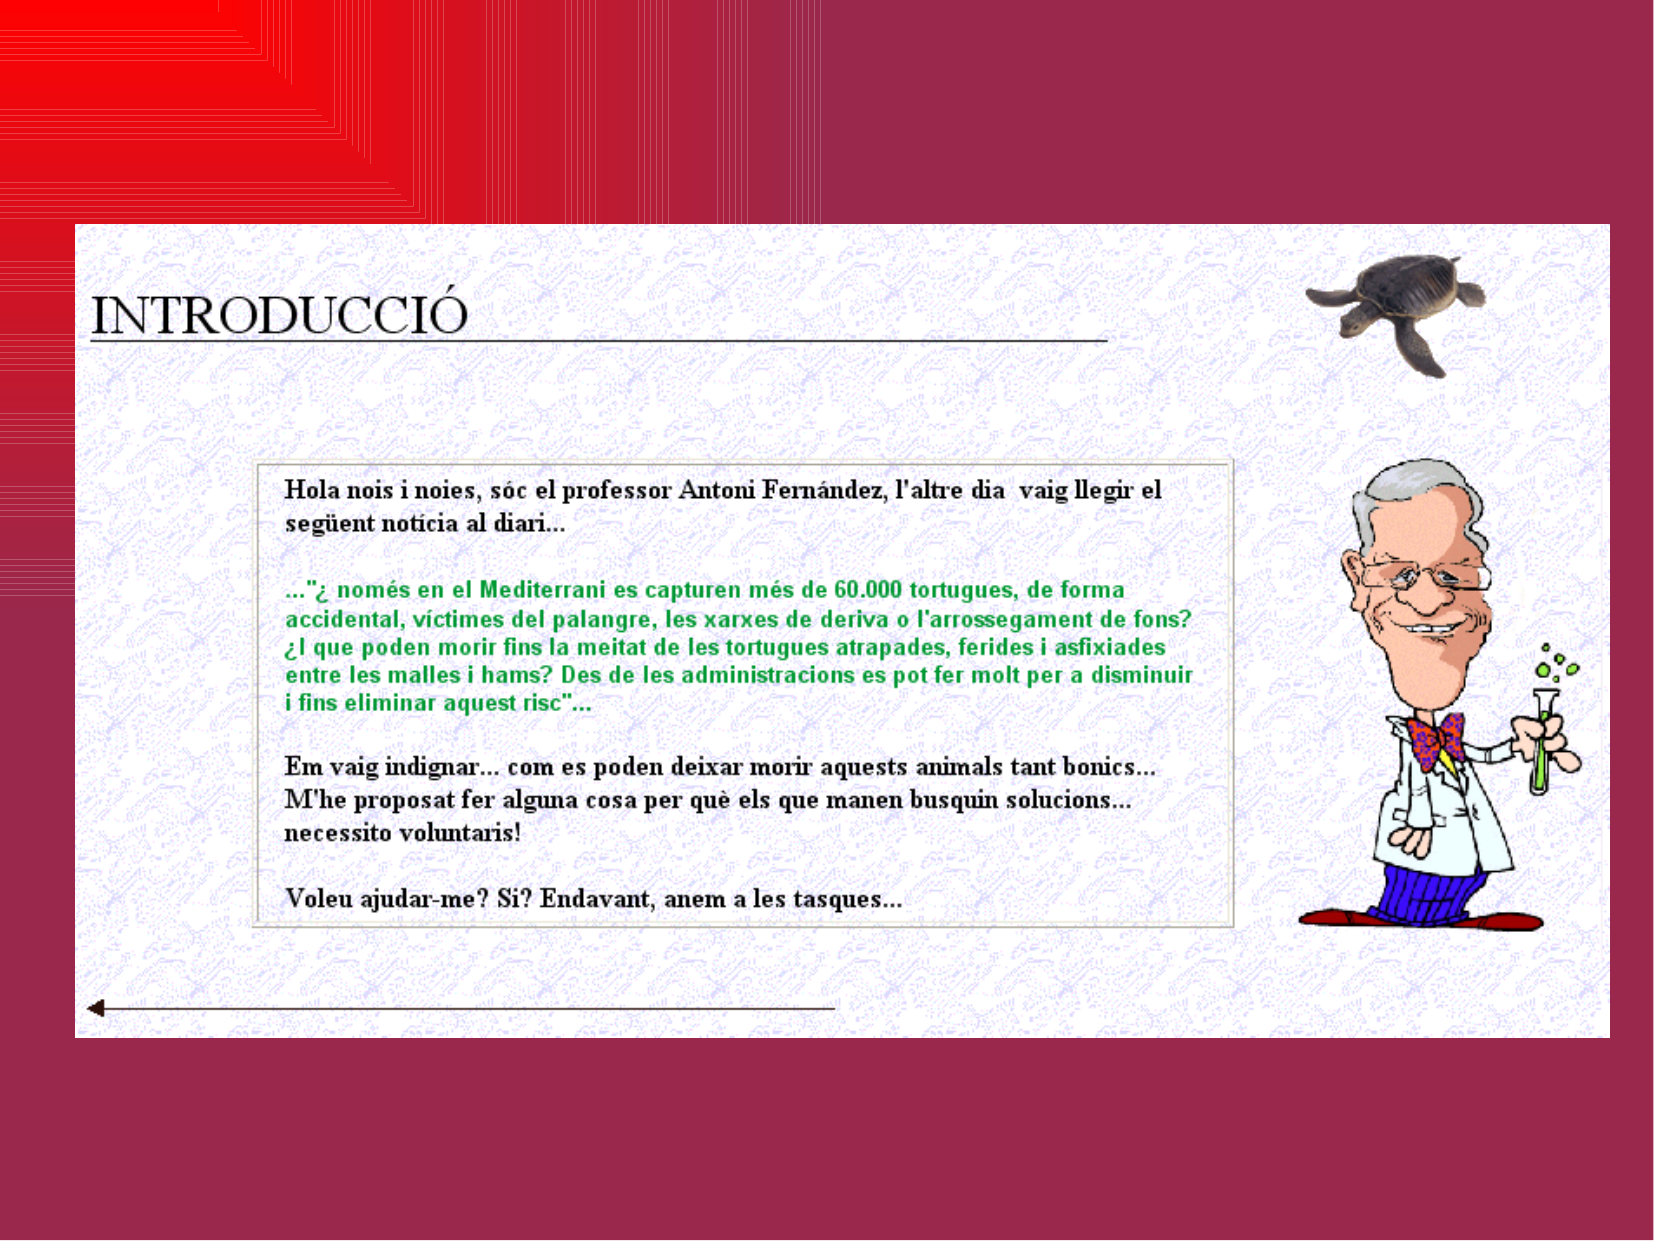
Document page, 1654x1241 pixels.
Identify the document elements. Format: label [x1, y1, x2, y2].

picture [75, 224, 1610, 1038]
